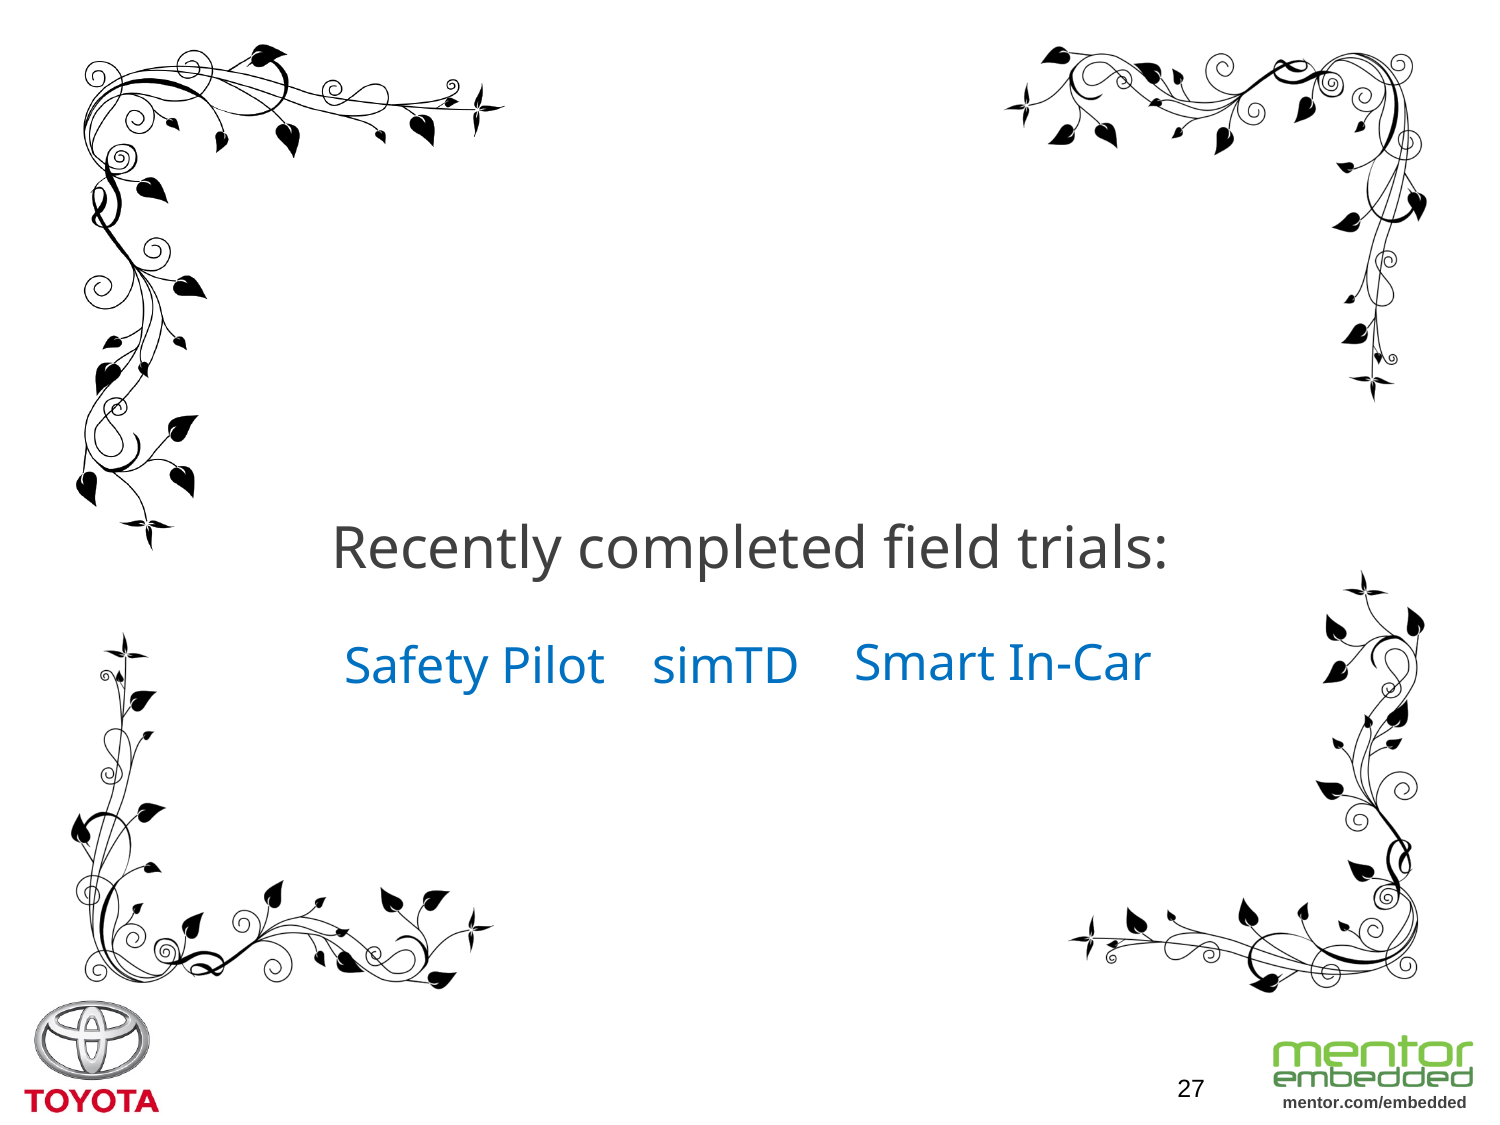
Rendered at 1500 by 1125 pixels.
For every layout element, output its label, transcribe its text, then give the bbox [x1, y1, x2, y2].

text_box Safety Pilot [329, 625, 622, 710]
picture [67, 37, 509, 556]
picture [999, 39, 1432, 406]
text_box Smart In-Car [839, 622, 1168, 707]
picture [24, 998, 163, 1114]
text_box Recently completed field trials: [0, 499, 1500, 590]
text_box simTD [637, 625, 816, 710]
picture [1268, 1030, 1476, 1092]
picture [1064, 565, 1431, 998]
picture [65, 628, 498, 996]
